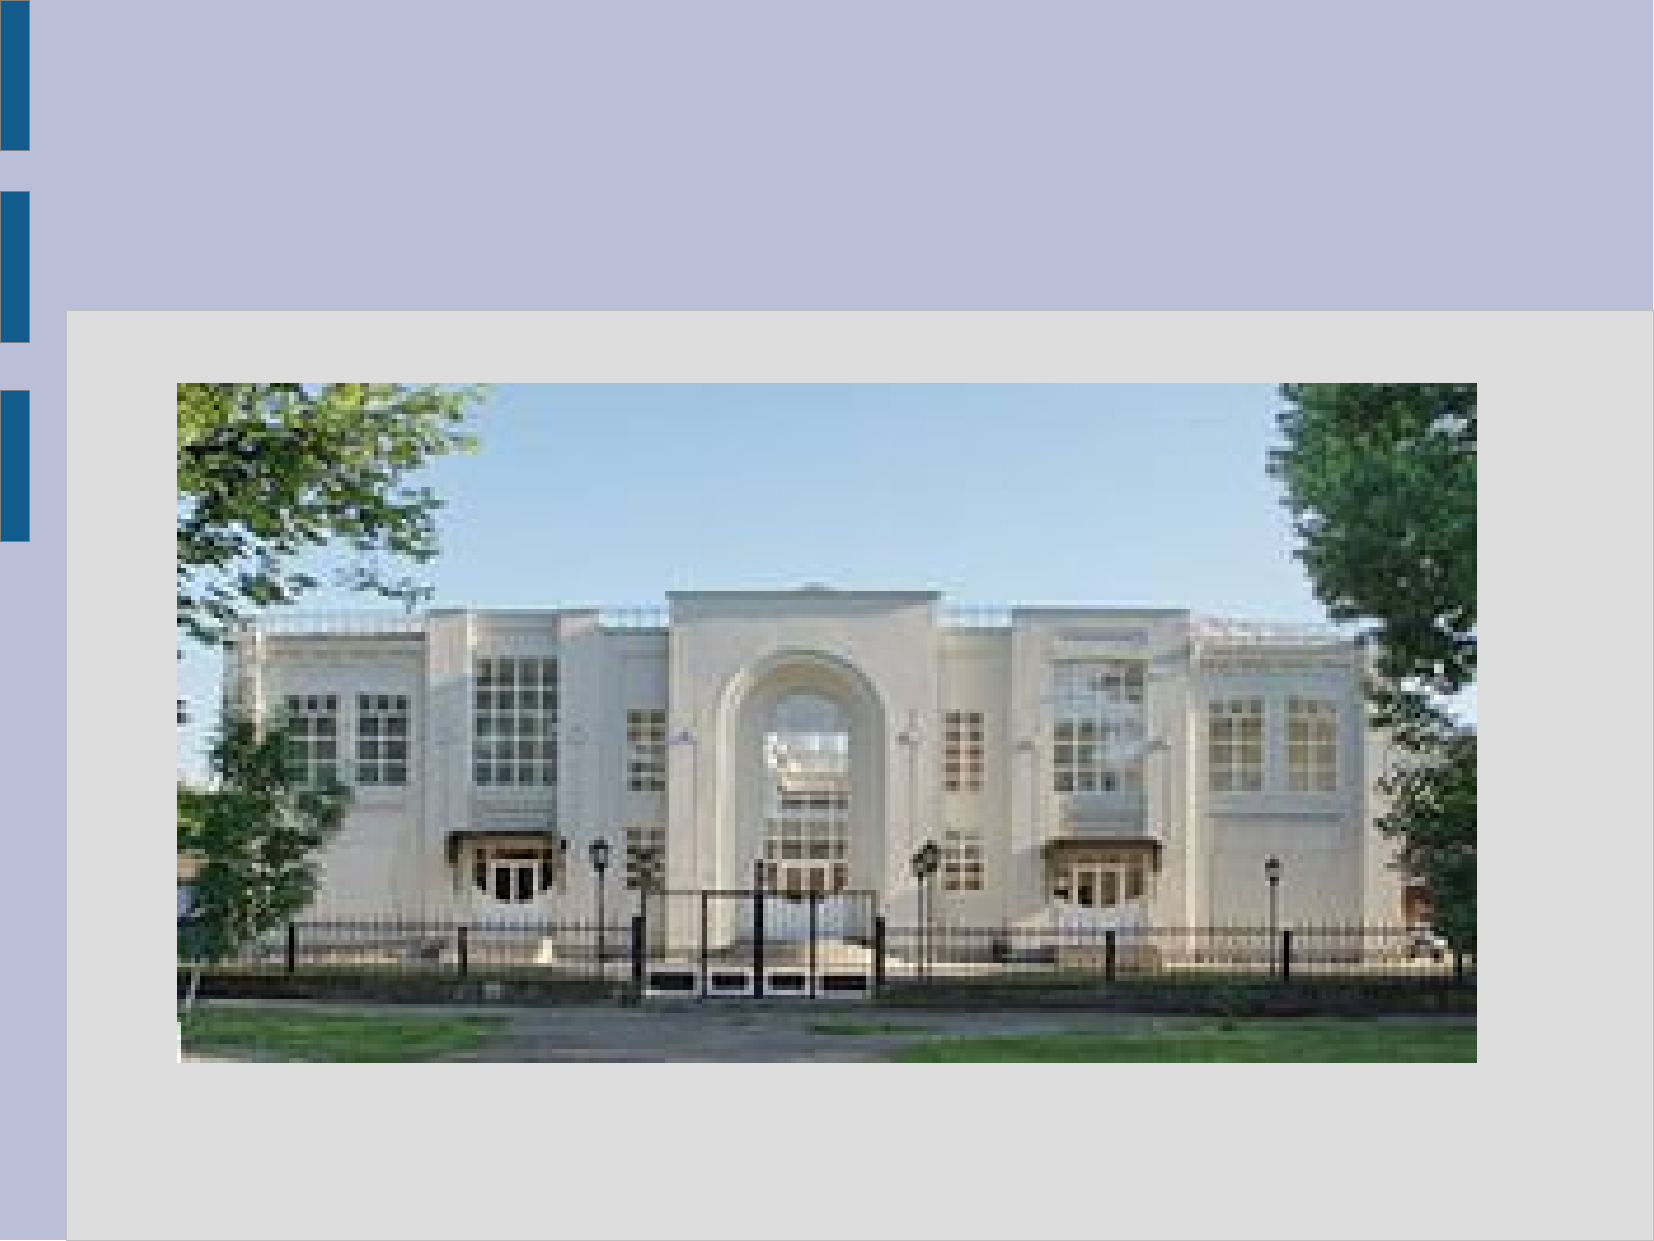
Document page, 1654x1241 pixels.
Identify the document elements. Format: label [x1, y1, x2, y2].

picture [177, 383, 1477, 1063]
